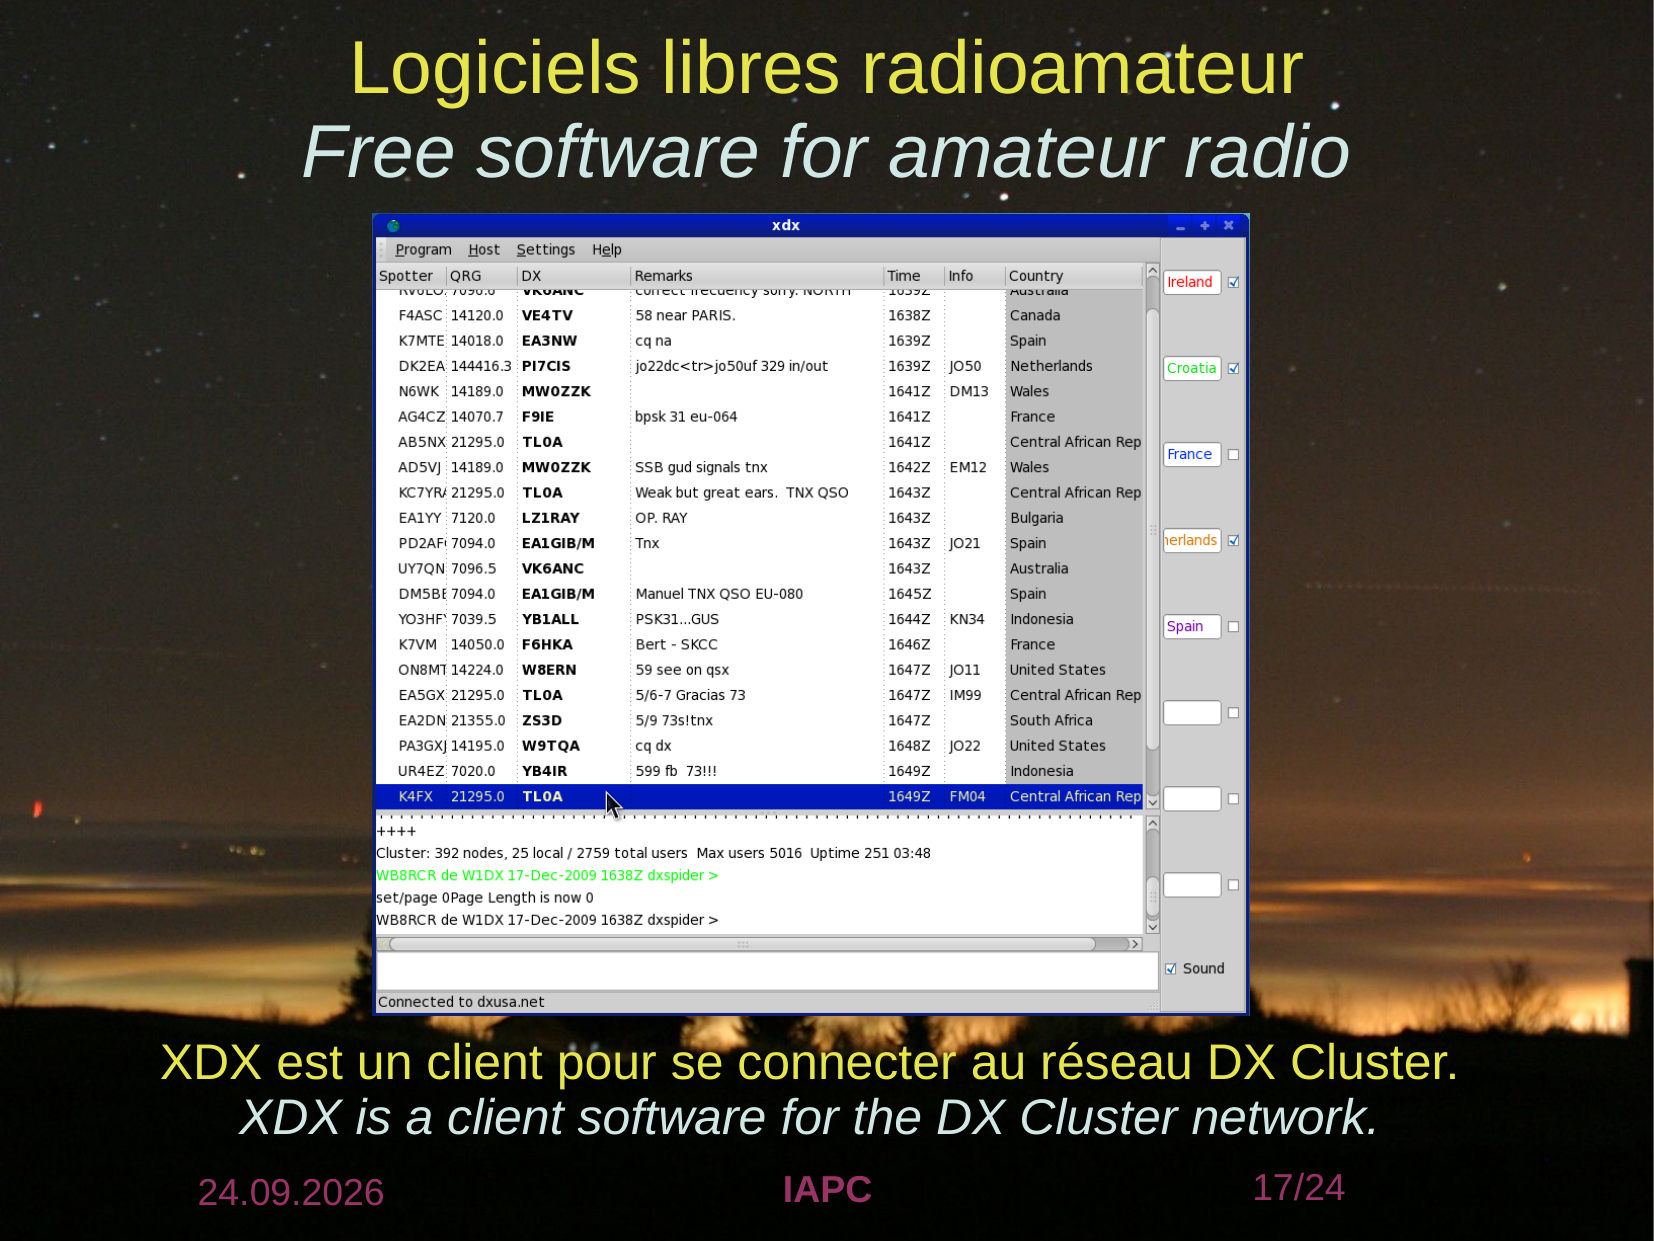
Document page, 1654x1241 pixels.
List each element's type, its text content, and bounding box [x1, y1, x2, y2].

subtitle XDX est un client pour se connecter au réseau DX Cluster. XDX is a client software for the DX Cluster network. [82, 1010, 1538, 1170]
title Logiciels libres radioamateur Free software for amateur radio [82, 5, 1571, 213]
picture [0, 0, 1654, 1241]
